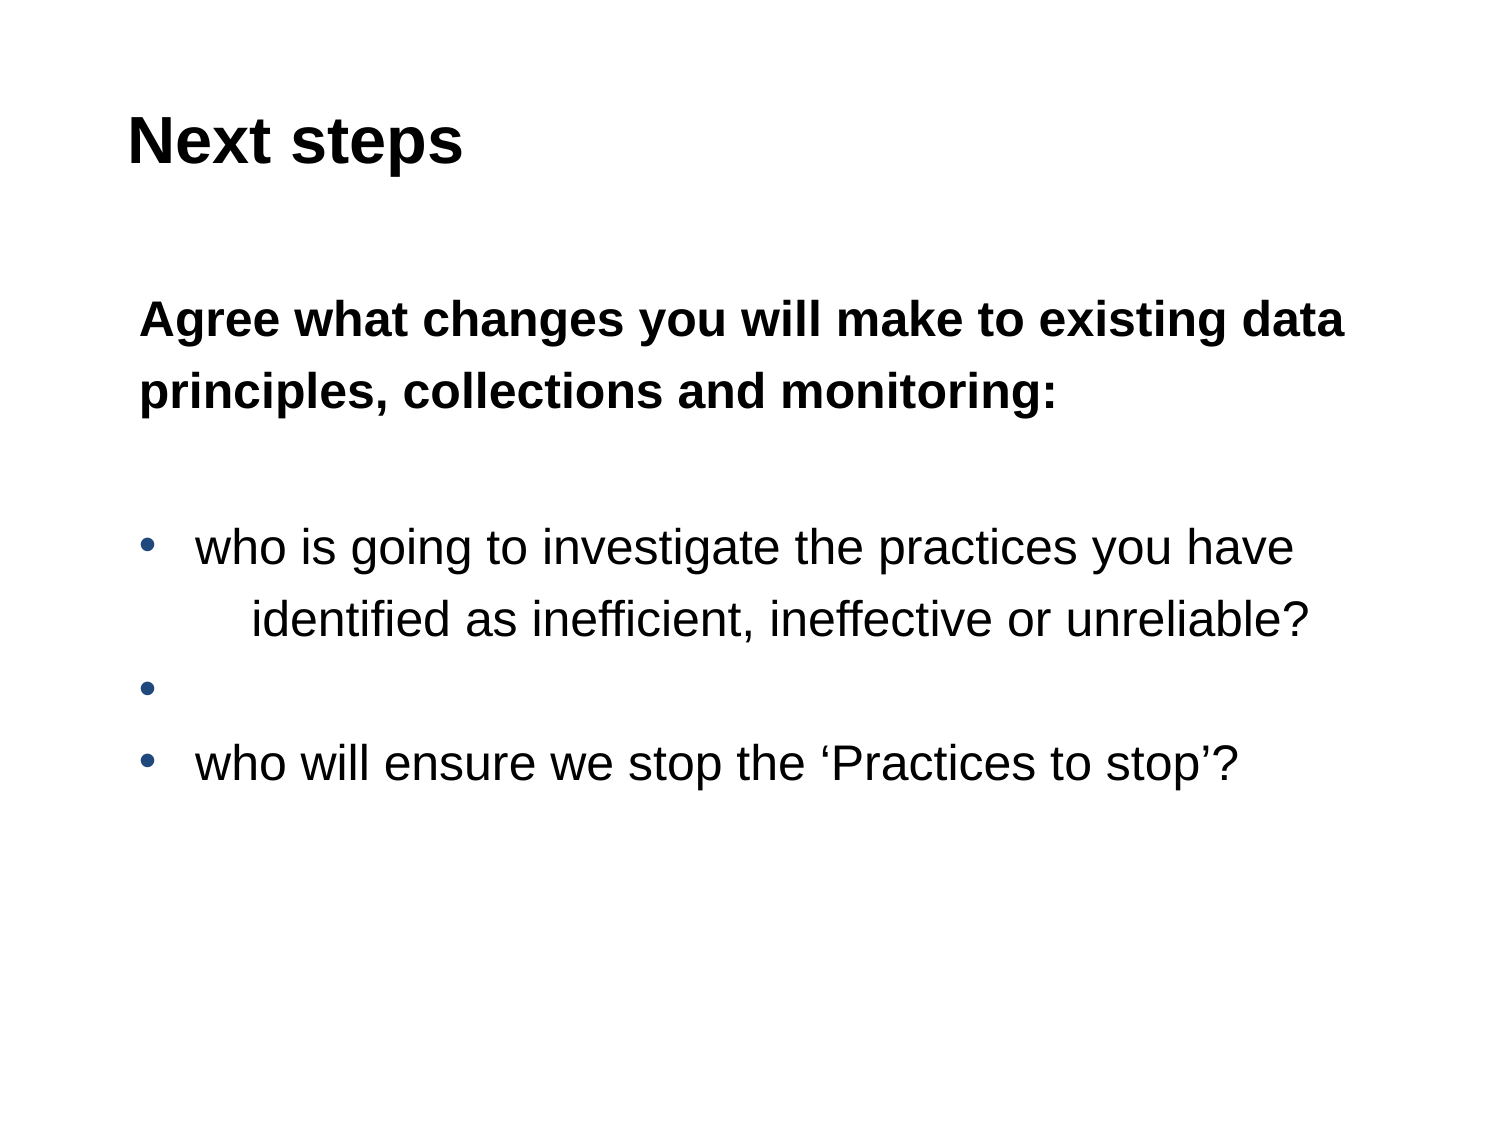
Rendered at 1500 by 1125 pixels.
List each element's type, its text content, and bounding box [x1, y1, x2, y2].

list Agree what changes you will make to existing data principles, collections and monitoring: who is going to investigate the practices you have identified as inefficient, ineffective or unreliable? who will ensure we stop the ‘Practices to stop’? [123, 267, 1400, 858]
title Next steps [112, 54, 1388, 220]
